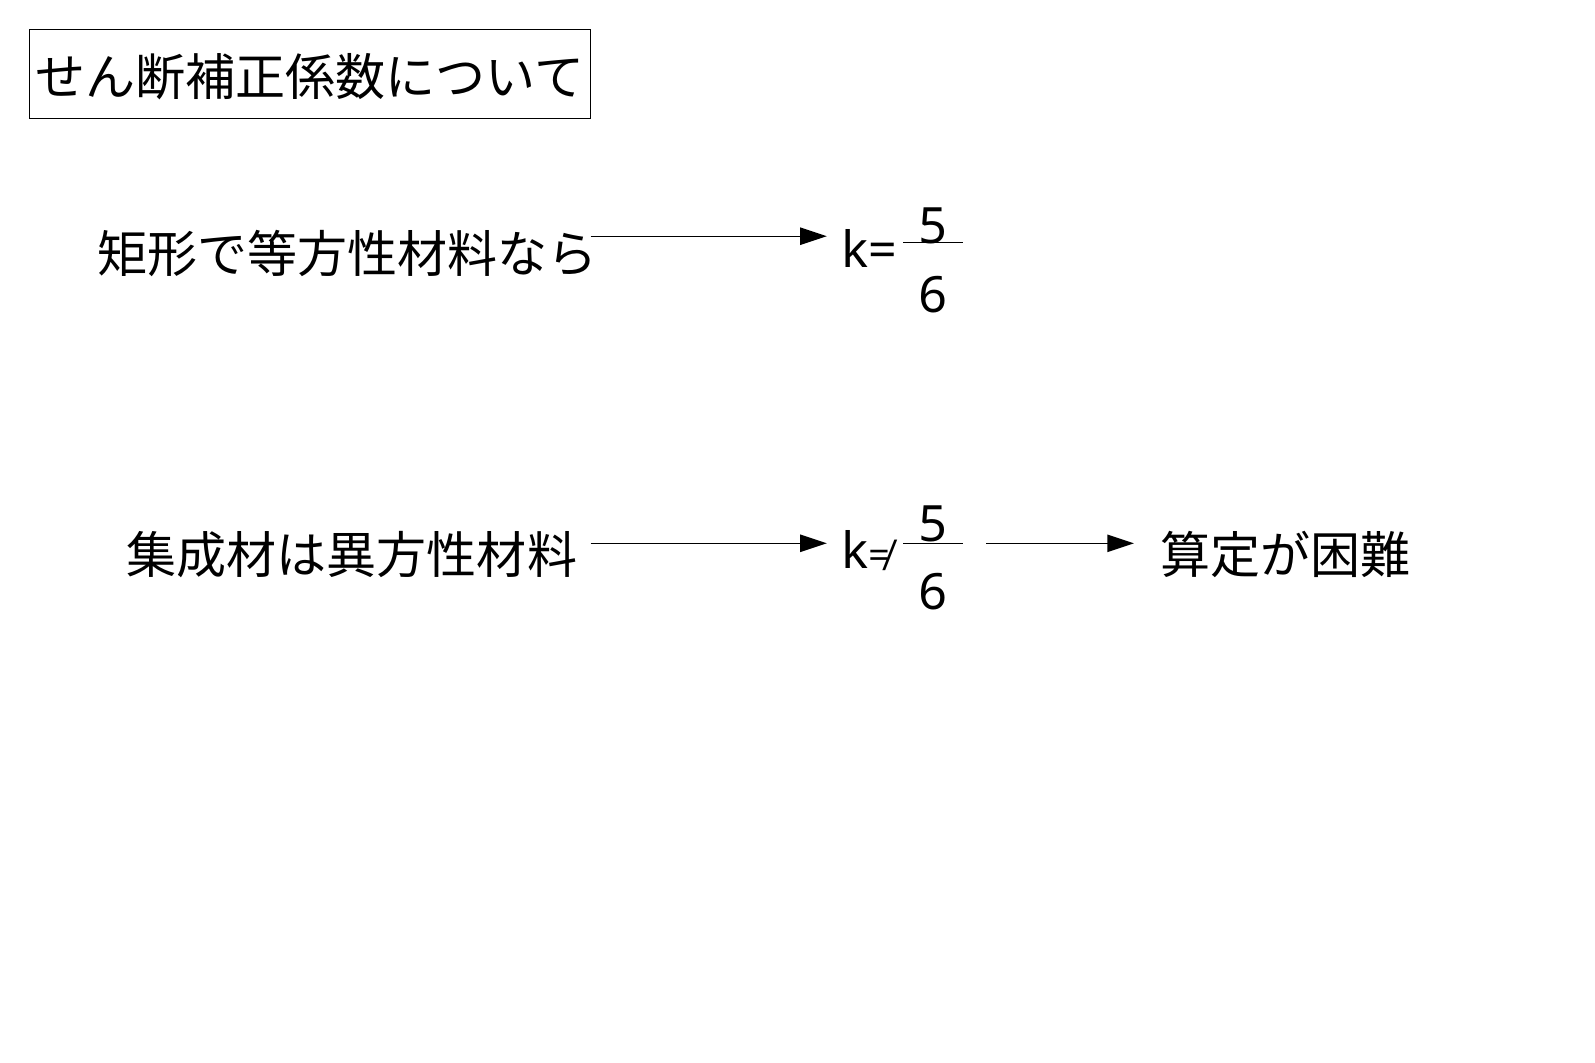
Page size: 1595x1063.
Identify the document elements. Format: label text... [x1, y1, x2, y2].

text_box 5 6 [903, 544, 963, 603]
text_box せん断補正係数について [29, 29, 591, 119]
text_box 5 6 [903, 480, 963, 543]
text_box k≠ [826, 507, 903, 577]
text_box 5 6 [903, 243, 963, 306]
text_box 矩形で等方性材料なら [82, 206, 615, 276]
text_box 5 6 [903, 183, 963, 242]
text_box k= [826, 206, 903, 276]
text_box 算定が困難 [1145, 507, 1441, 577]
text_box 集成材は異方性材料 [112, 507, 615, 577]
